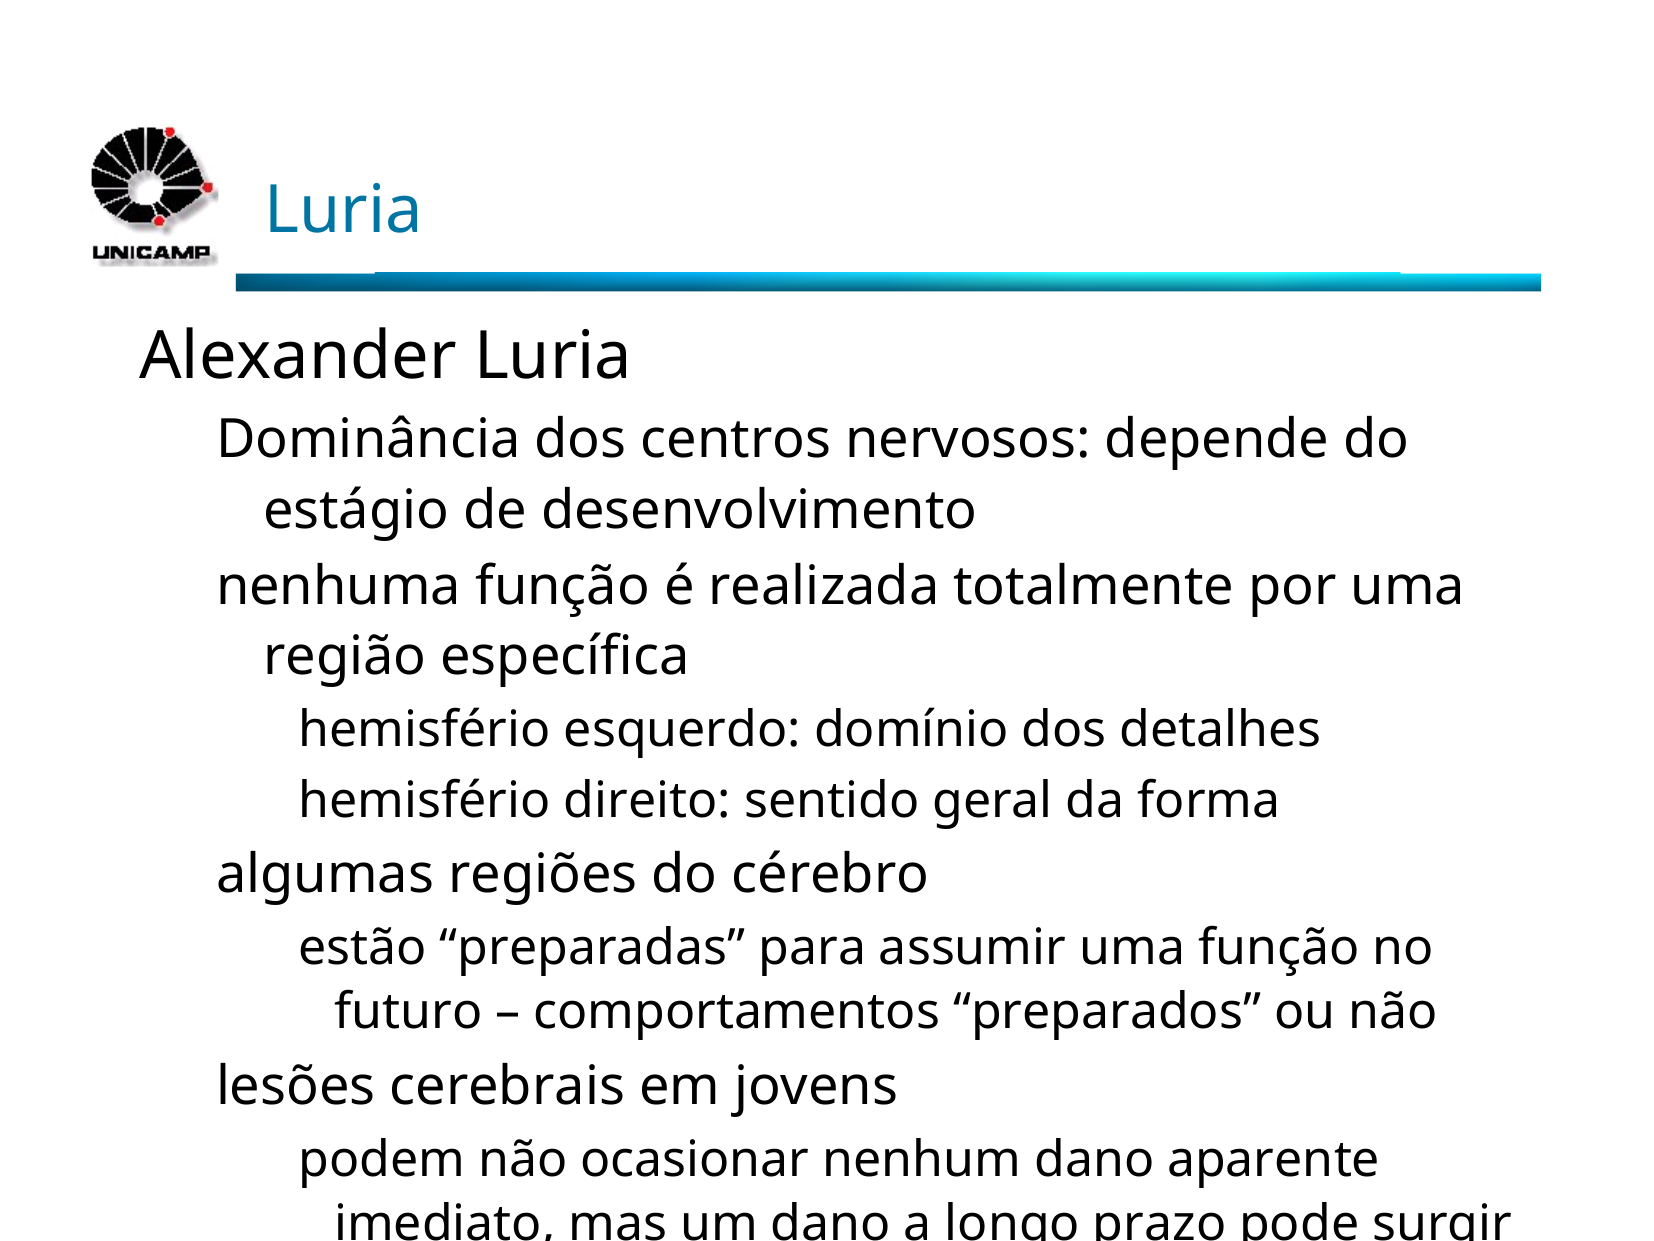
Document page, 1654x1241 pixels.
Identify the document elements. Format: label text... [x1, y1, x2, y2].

list Alexander Luria Dominância dos centros nervosos: depende do estágio de desenvolvimento nenhuma função é realizada totalmente por uma região específica hemisfério esquerdo: domínio dos detalhes hemisfério direito: sentido geral da forma algumas regiões do cérebro estão “preparadas” para assumir uma função no futuro – comportamentos “preparados” ou não lesões cerebrais em jovens podem não ocasionar nenhum dano aparente imediato, mas um dano a longo prazo pode surgir [121, 309, 1534, 1182]
picture [125, 272, 1654, 295]
title Luria [264, 42, 1534, 250]
